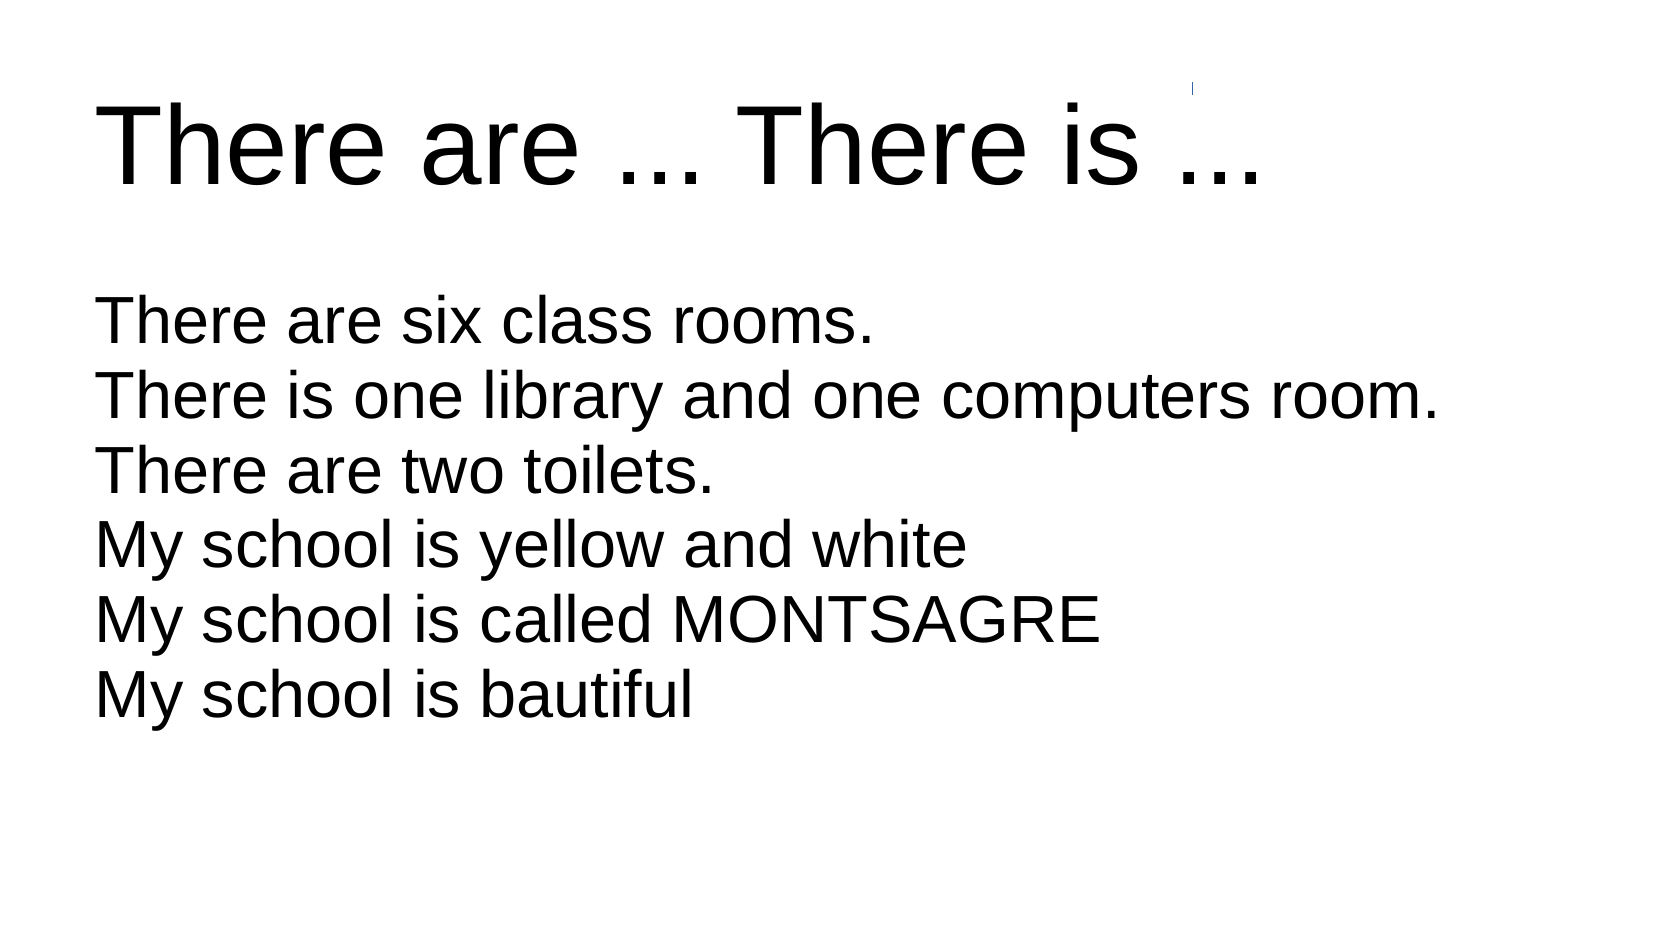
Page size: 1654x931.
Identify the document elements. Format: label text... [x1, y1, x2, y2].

title There are ... There is ... There are six class rooms. There is one library and one computers room. There are two toilets. My school is yellow and white My school is called MONTSAGRE My school is bautiful [94, 82, 1465, 882]
